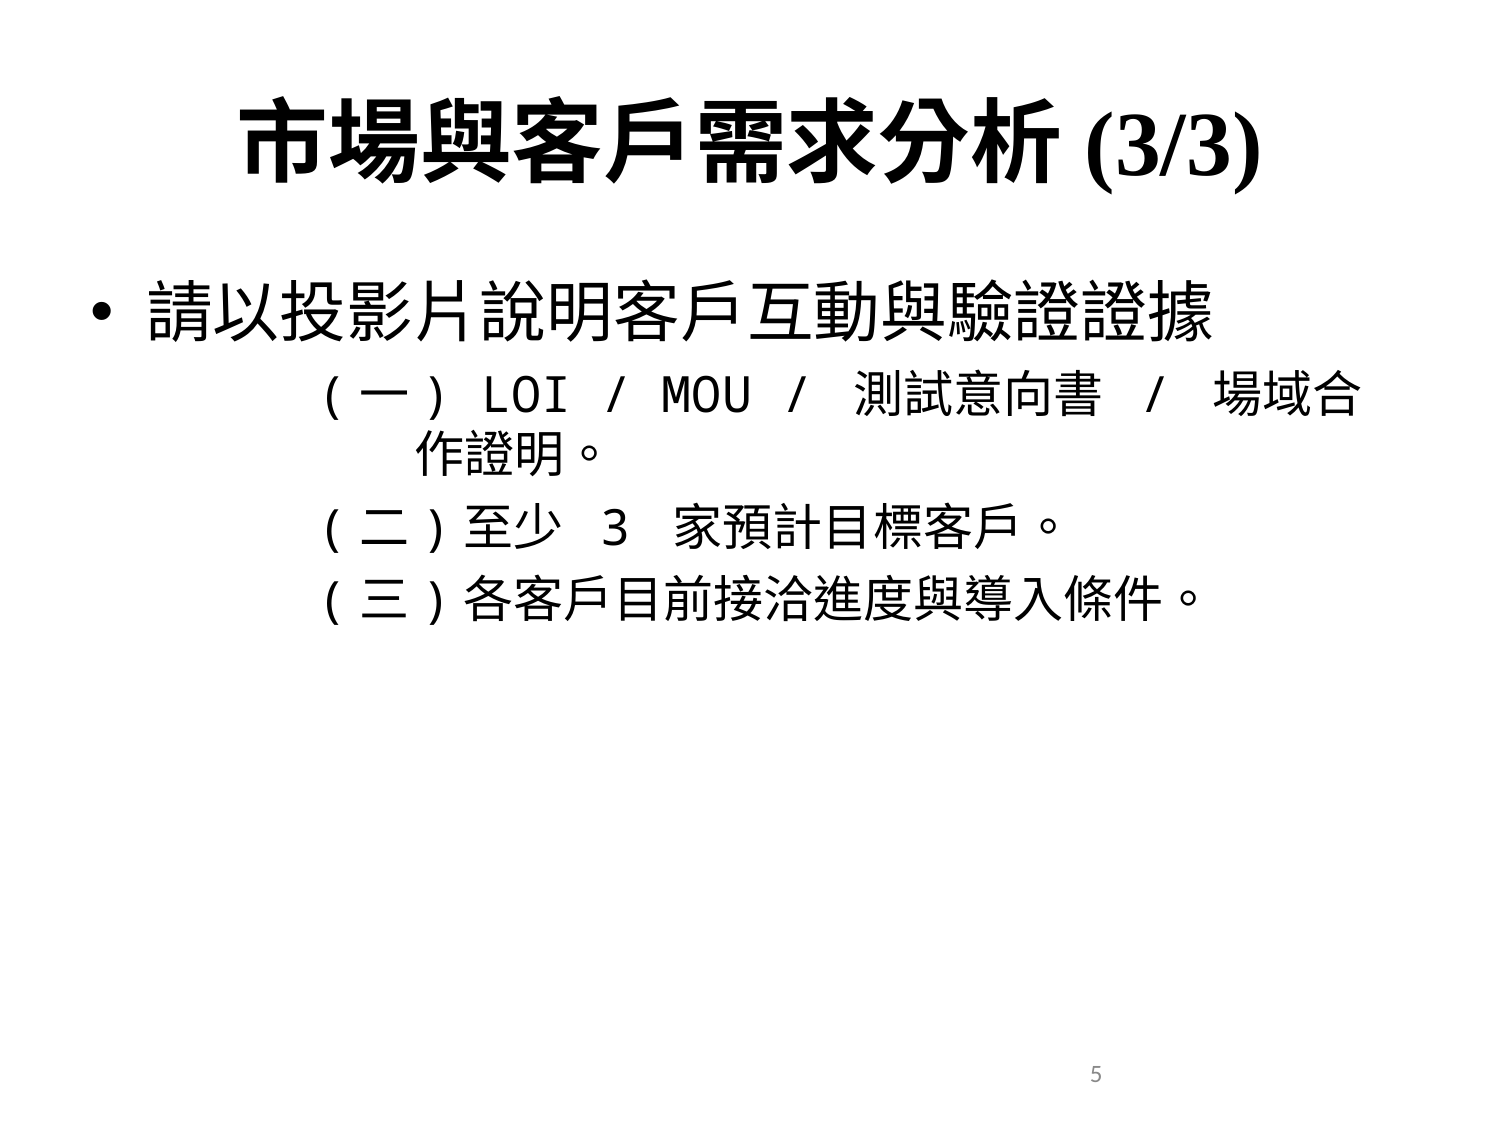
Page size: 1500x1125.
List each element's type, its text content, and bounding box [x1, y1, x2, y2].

text_box 5 [1074, 1042, 1426, 1103]
list 請以投影片說明客戶互動與驗證證據 (一) LOI / MOU / 測試意向書 / 場域合作證明。 (二)至少 3 家預計目標客戶。 (三)各客戶目前接洽進度與導入條件。 [75, 233, 1426, 1109]
title 市場與客戶需求分析(3/3) [75, 45, 1426, 233]
